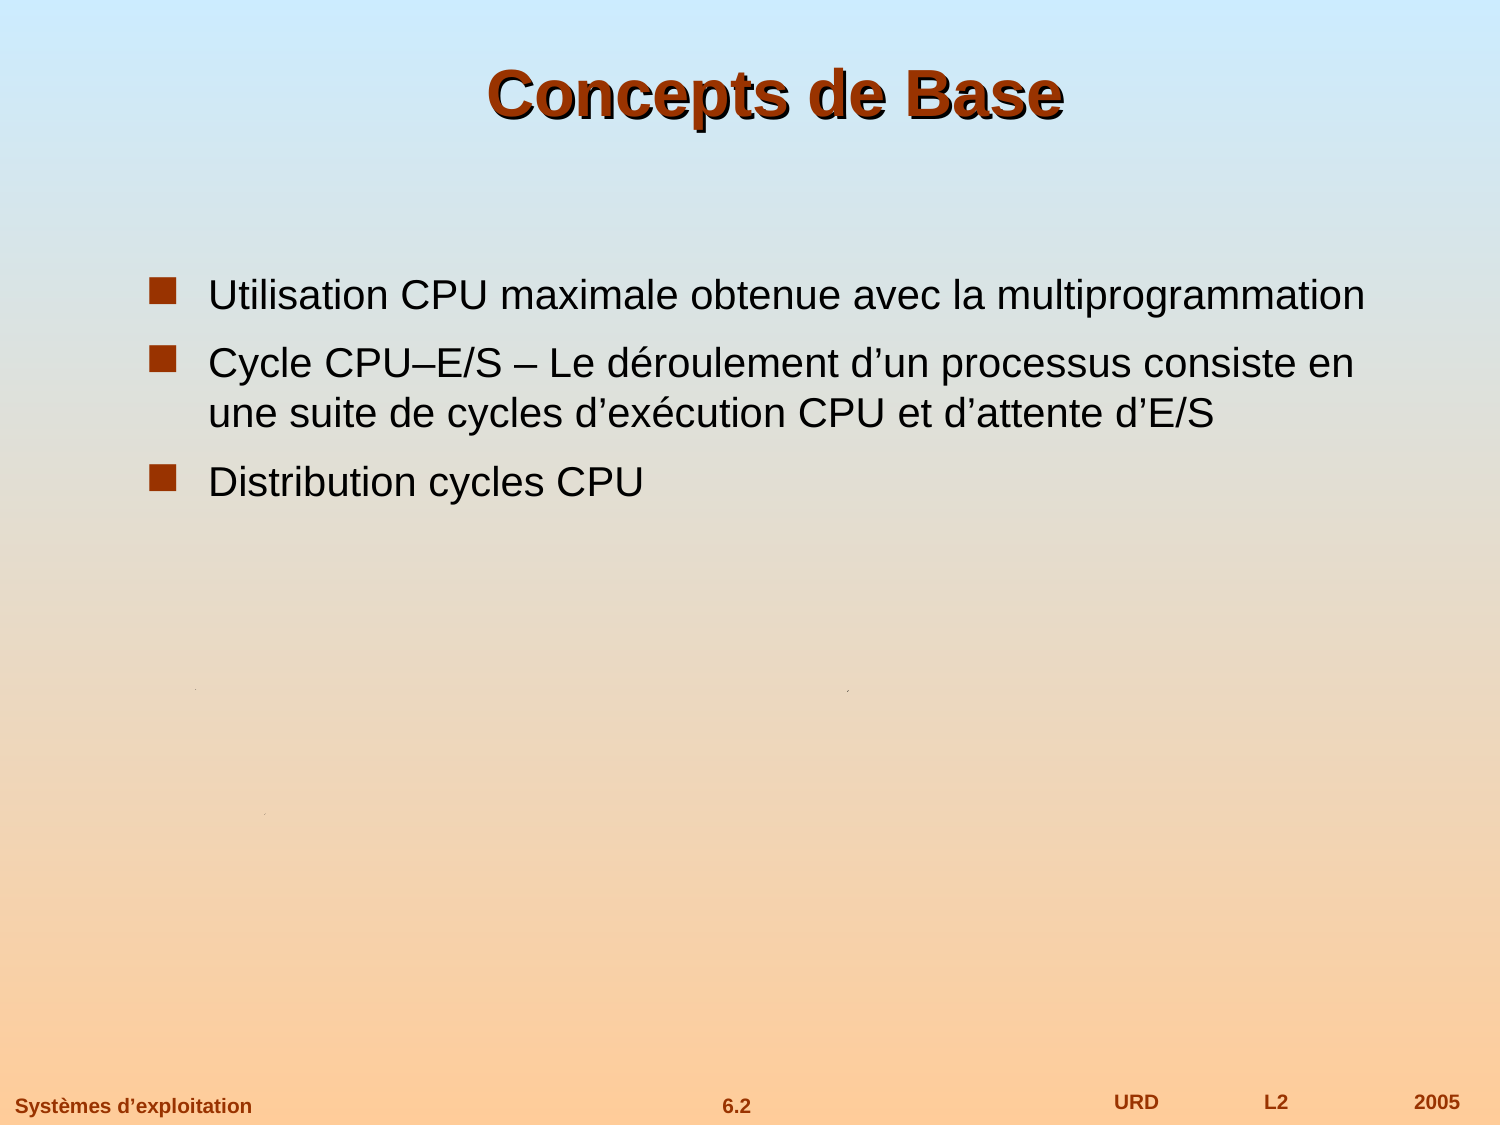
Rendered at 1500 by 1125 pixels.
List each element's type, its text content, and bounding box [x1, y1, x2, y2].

list Utilisation CPU maximale obtenue avec la multiprogrammation Cycle CPU–E/S – Le déroulement d’un processus consiste en une suite de cycles d’exécution CPU et d’attente d’E/S Distribution cycles CPU [137, 260, 1426, 872]
title Concepts de Base [112, 37, 1438, 138]
